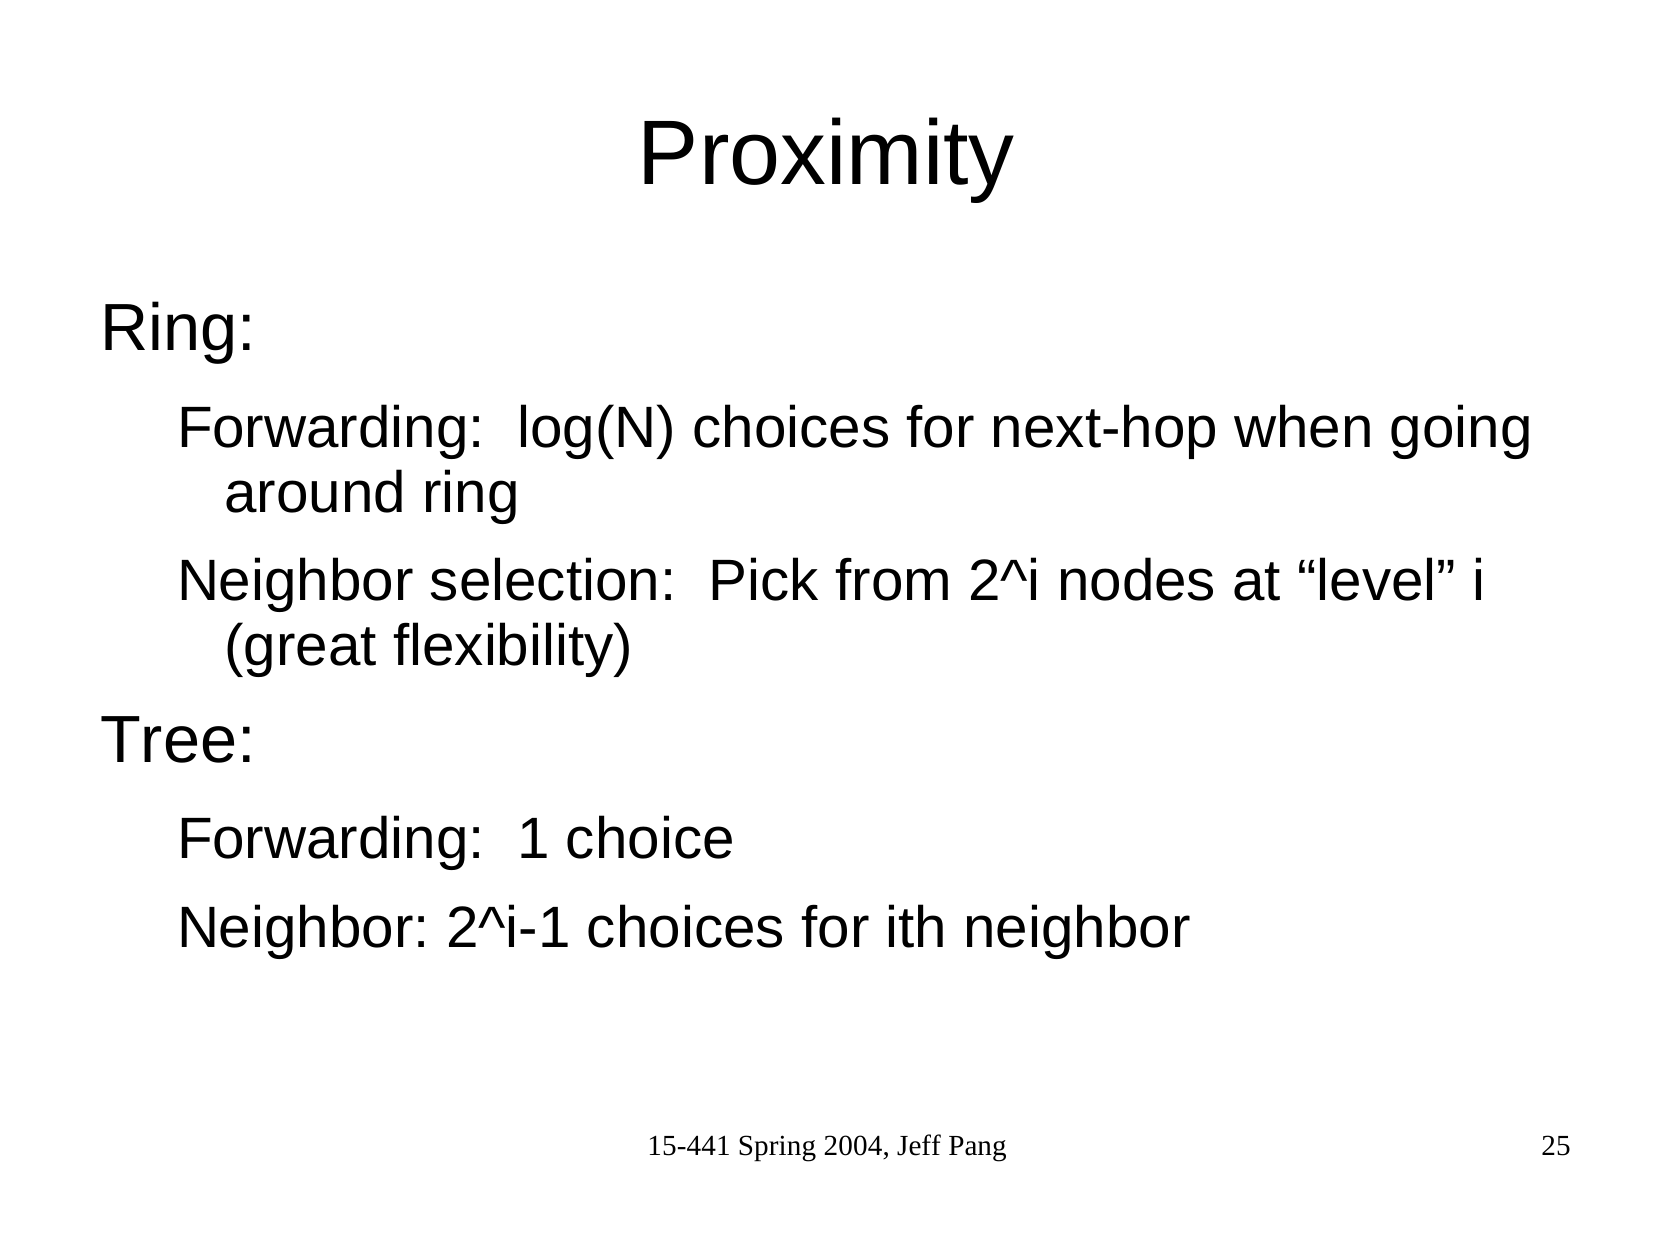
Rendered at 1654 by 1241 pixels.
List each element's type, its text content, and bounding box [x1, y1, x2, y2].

list Ring: Forwarding: log(N) choices for next-hop when going around ring Neighbor selection: Pick from 2^i nodes at “level” i (great flexibility) Tree: Forwarding: 1 choice Neighbor: 2^i-1 choices for ith neighbor [82, 290, 1571, 1094]
title Proximity [82, 56, 1571, 250]
